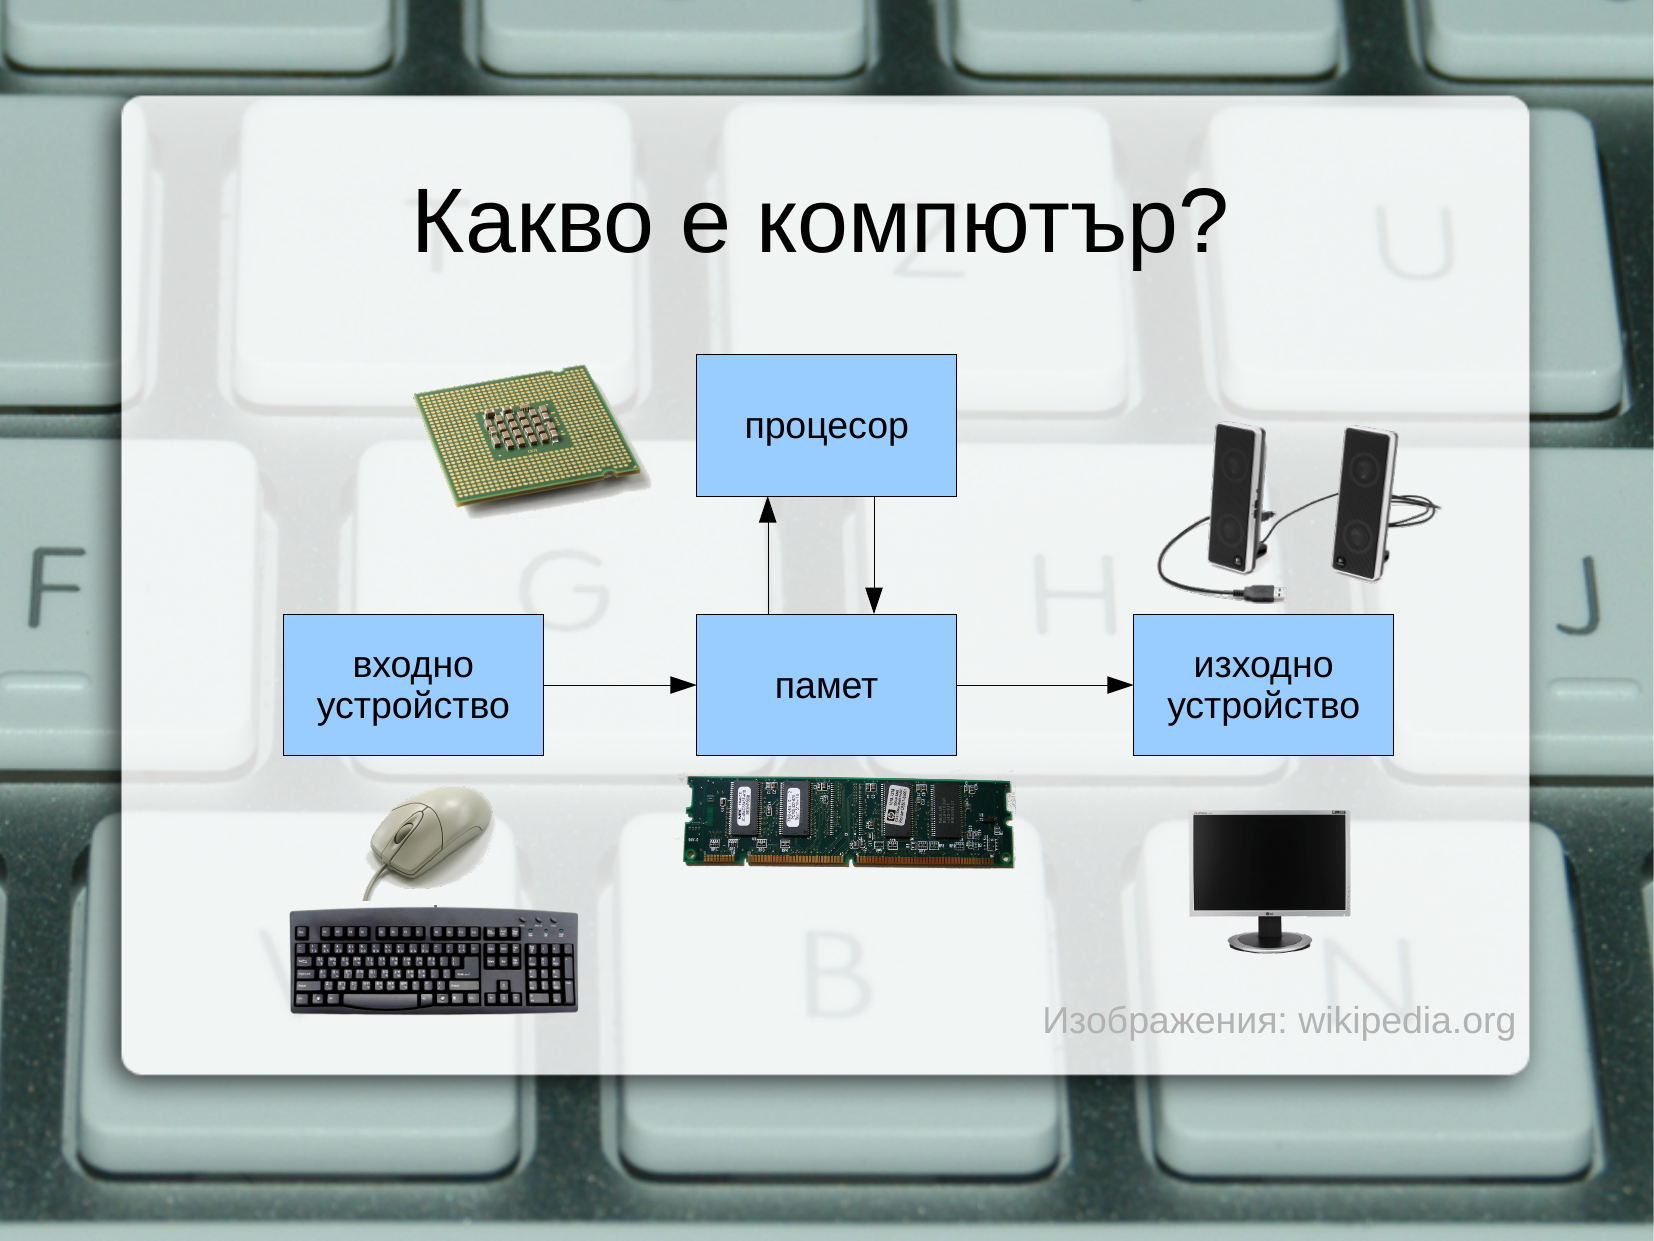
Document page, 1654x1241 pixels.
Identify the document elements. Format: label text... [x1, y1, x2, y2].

text_box памет [696, 614, 957, 756]
title Какво е компютър? [135, 117, 1506, 325]
text_box входно устройство [283, 614, 544, 756]
picture [0, 0, 1654, 1241]
text_box Изображения: wikipedia.org [1027, 992, 1532, 1049]
text_box изходно устройство [1133, 614, 1394, 756]
text_box процесор [696, 354, 957, 497]
